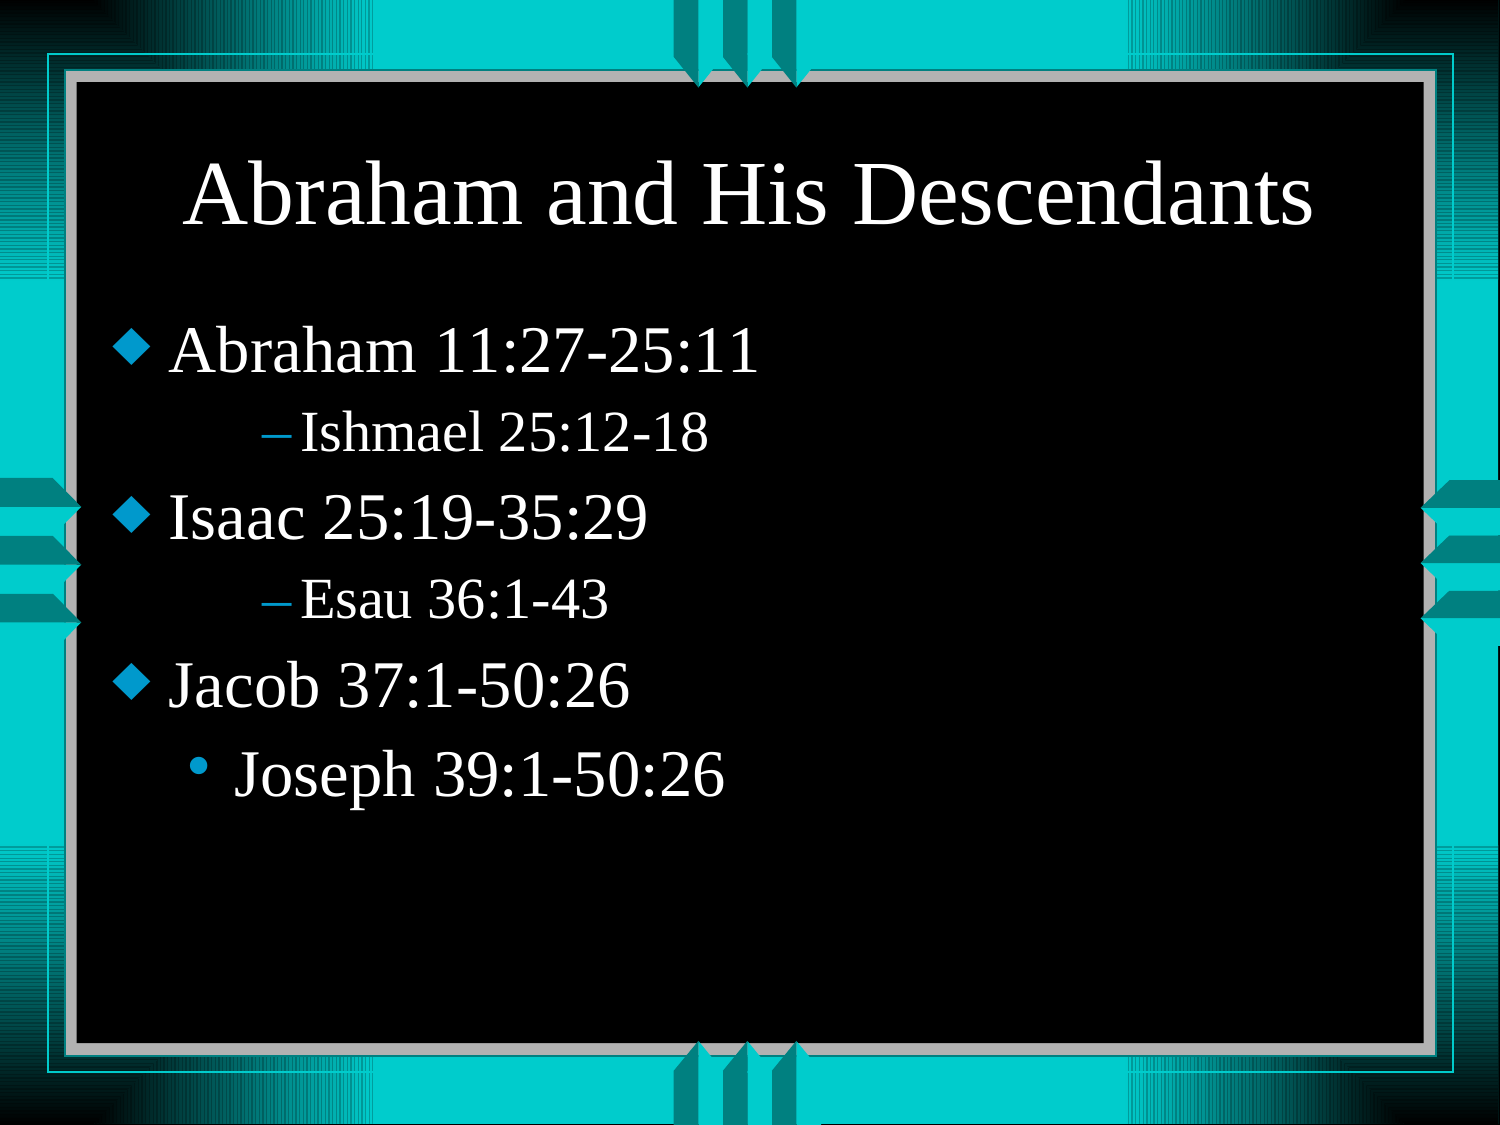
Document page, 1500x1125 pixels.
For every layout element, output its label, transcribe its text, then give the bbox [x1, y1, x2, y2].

list Abraham 11:27-25:11 Ishmael 25:12-18 Isaac 25:19-35:29 Esau 36:1-43 Jacob 37:1-50:26 Joseph 39:1-50:26 [112, 312, 1388, 973]
title Abraham and His Descendants [112, 99, 1388, 288]
